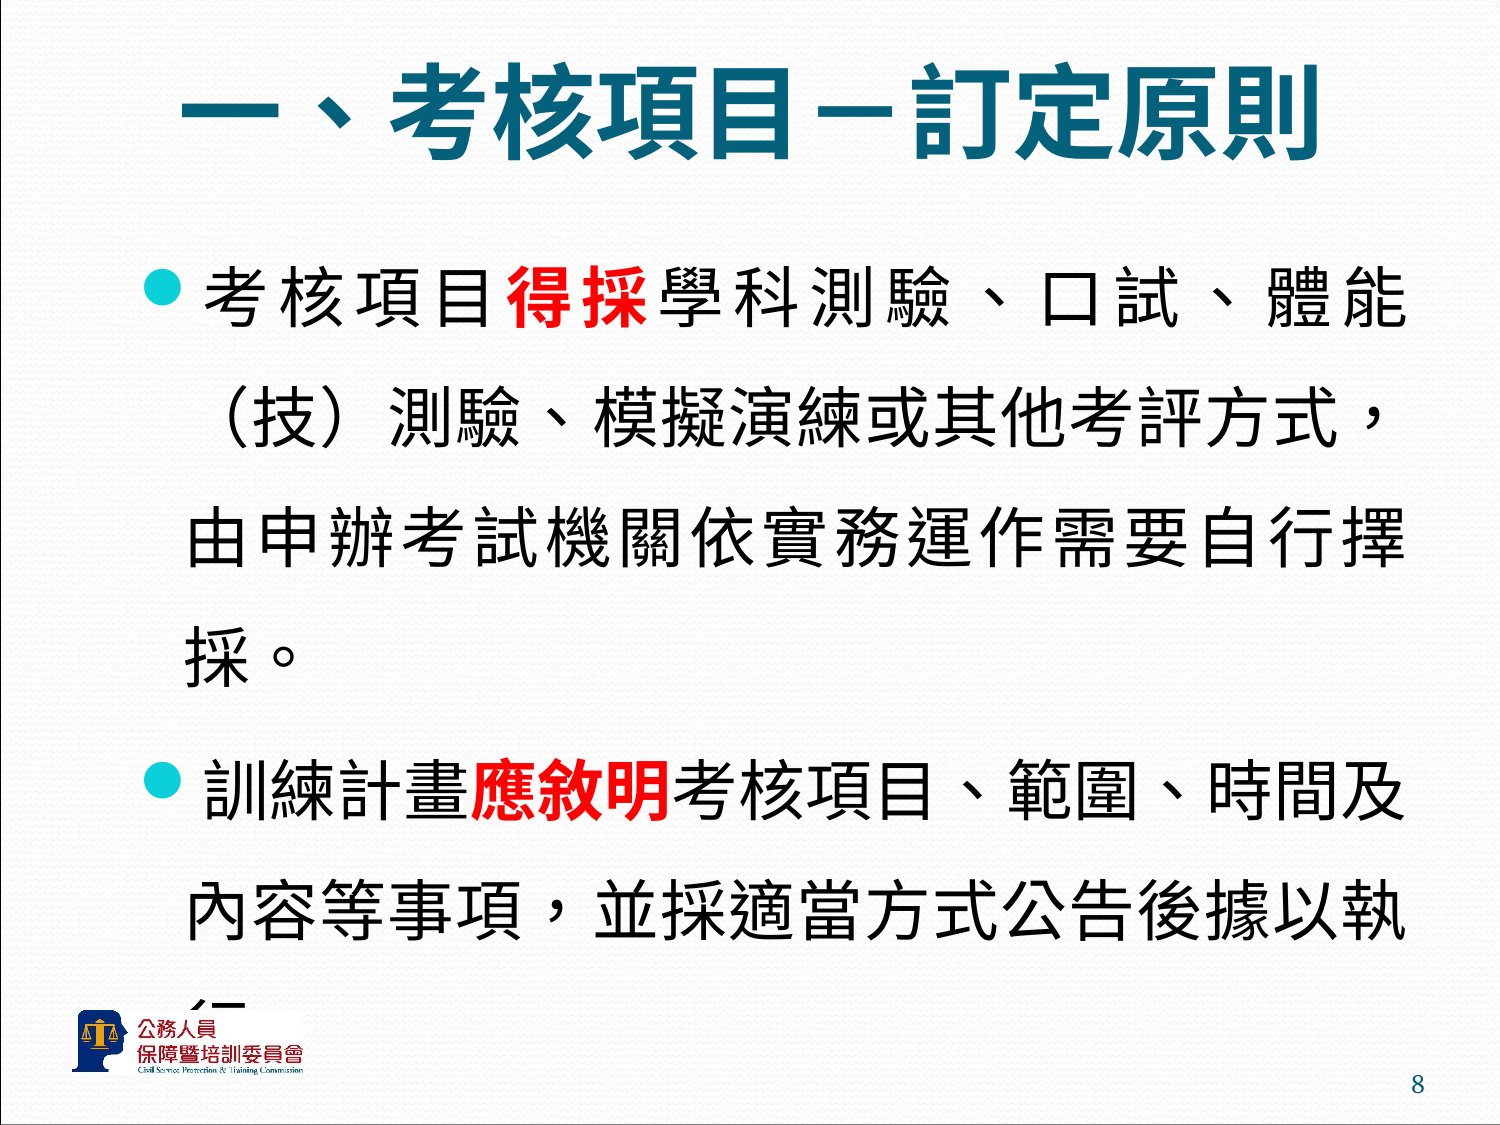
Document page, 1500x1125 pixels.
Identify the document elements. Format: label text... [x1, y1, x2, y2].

slide_number <編號> [1299, 1042, 1425, 1103]
picture [0, 0, 1500, 1125]
list 考核項目得採學科測驗、口試、體能（技）測驗、模擬演練或其他考評方式，由申辦考試機關依實務運作需要自行擇採。 訓練計畫應敘明考核項目、範圍、時間及內容等事項，並採適當方式公告後據以執行。 [123, 208, 1424, 941]
title 一、考核項目－訂定原則 [72, 90, 1432, 173]
